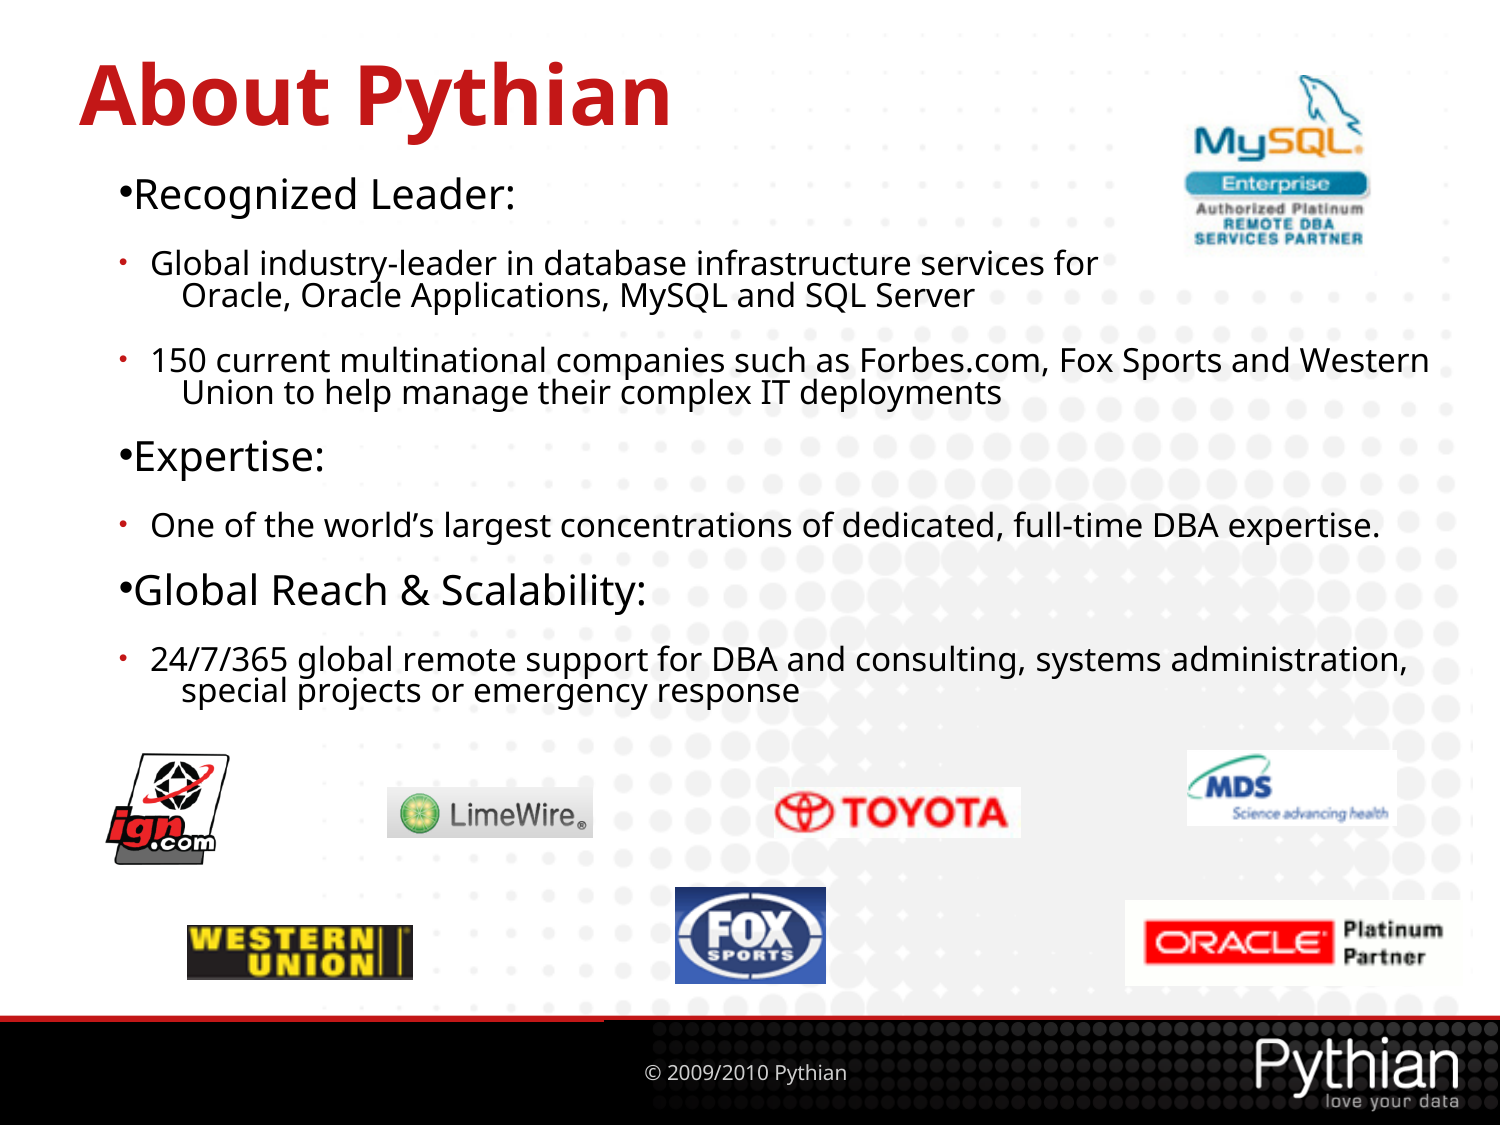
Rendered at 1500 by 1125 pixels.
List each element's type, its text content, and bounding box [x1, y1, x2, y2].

picture [387, 787, 593, 838]
picture [314, 32, 1473, 1015]
picture [774, 787, 1021, 838]
picture [604, 1020, 1500, 1125]
list Recognized Leader: Global industry-leader in database infrastructure services for Oracle, Oracle Applications, MySQL and SQL Server 150 current multinational companies such as Forbes.com, Fox Sports and Western Union to help manage their complex IT deployments Expertise: One of the world’s largest concentrations of dedicated, full-time DBA expertise. Global Reach & Scalability: 24/7/365 global remote support for DBA and consulting, systems administration, special projects or emergency response [112, 175, 1446, 984]
title About Pythian [72, 29, 1407, 155]
picture [187, 925, 413, 980]
picture [1187, 750, 1397, 826]
picture [99, 737, 238, 870]
